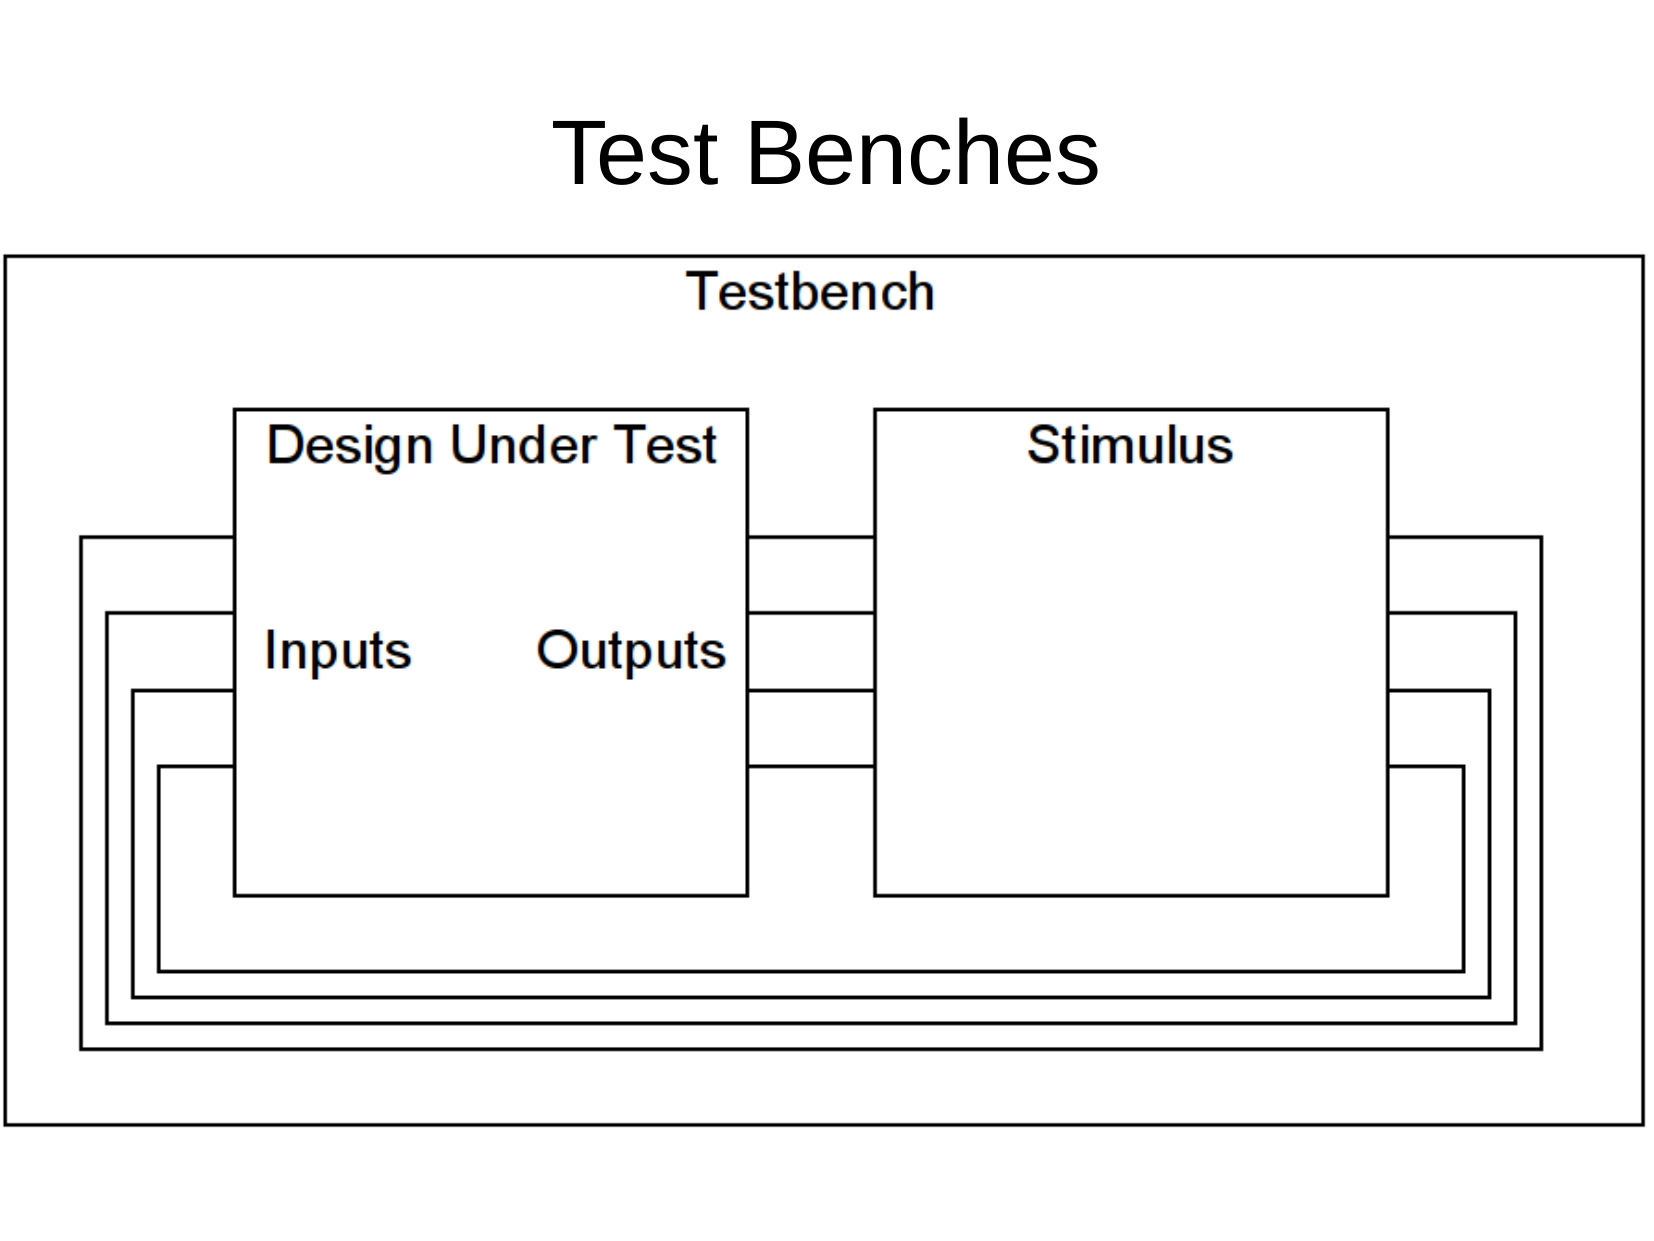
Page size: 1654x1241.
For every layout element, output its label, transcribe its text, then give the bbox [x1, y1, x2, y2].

title Test Benches [82, 49, 1571, 251]
picture [0, 251, 1651, 1131]
